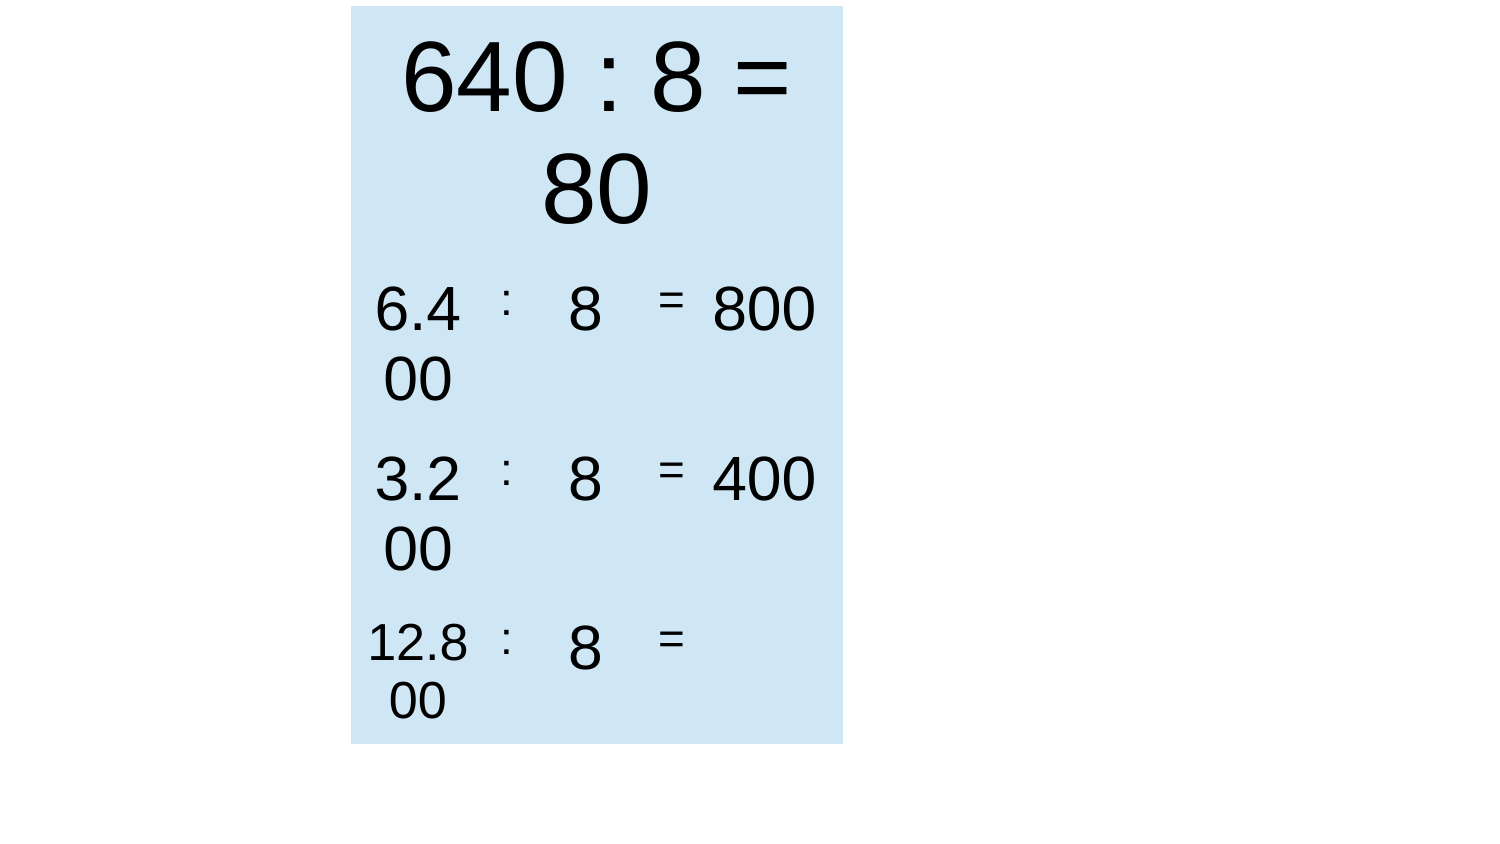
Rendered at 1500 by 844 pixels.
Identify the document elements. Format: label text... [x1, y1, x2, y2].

table_cell : [485, 259, 528, 429]
table_cell 8 [528, 259, 643, 429]
table_cell 12.800 [351, 598, 485, 744]
table_cell 8 [528, 429, 643, 598]
table_cell = [643, 429, 686, 598]
table_header 640 : 8 = 80 [351, 6, 843, 259]
table_cell 800 [686, 259, 843, 429]
table_cell [686, 598, 843, 744]
table_cell 6.400 [351, 259, 485, 429]
table_cell 3.200 [351, 429, 485, 598]
table_cell 400 [686, 429, 843, 598]
table_cell = [643, 598, 686, 744]
table_cell = [643, 259, 686, 429]
table_cell : [485, 598, 528, 744]
table_cell : [485, 429, 528, 598]
table_cell 8 [528, 598, 643, 744]
